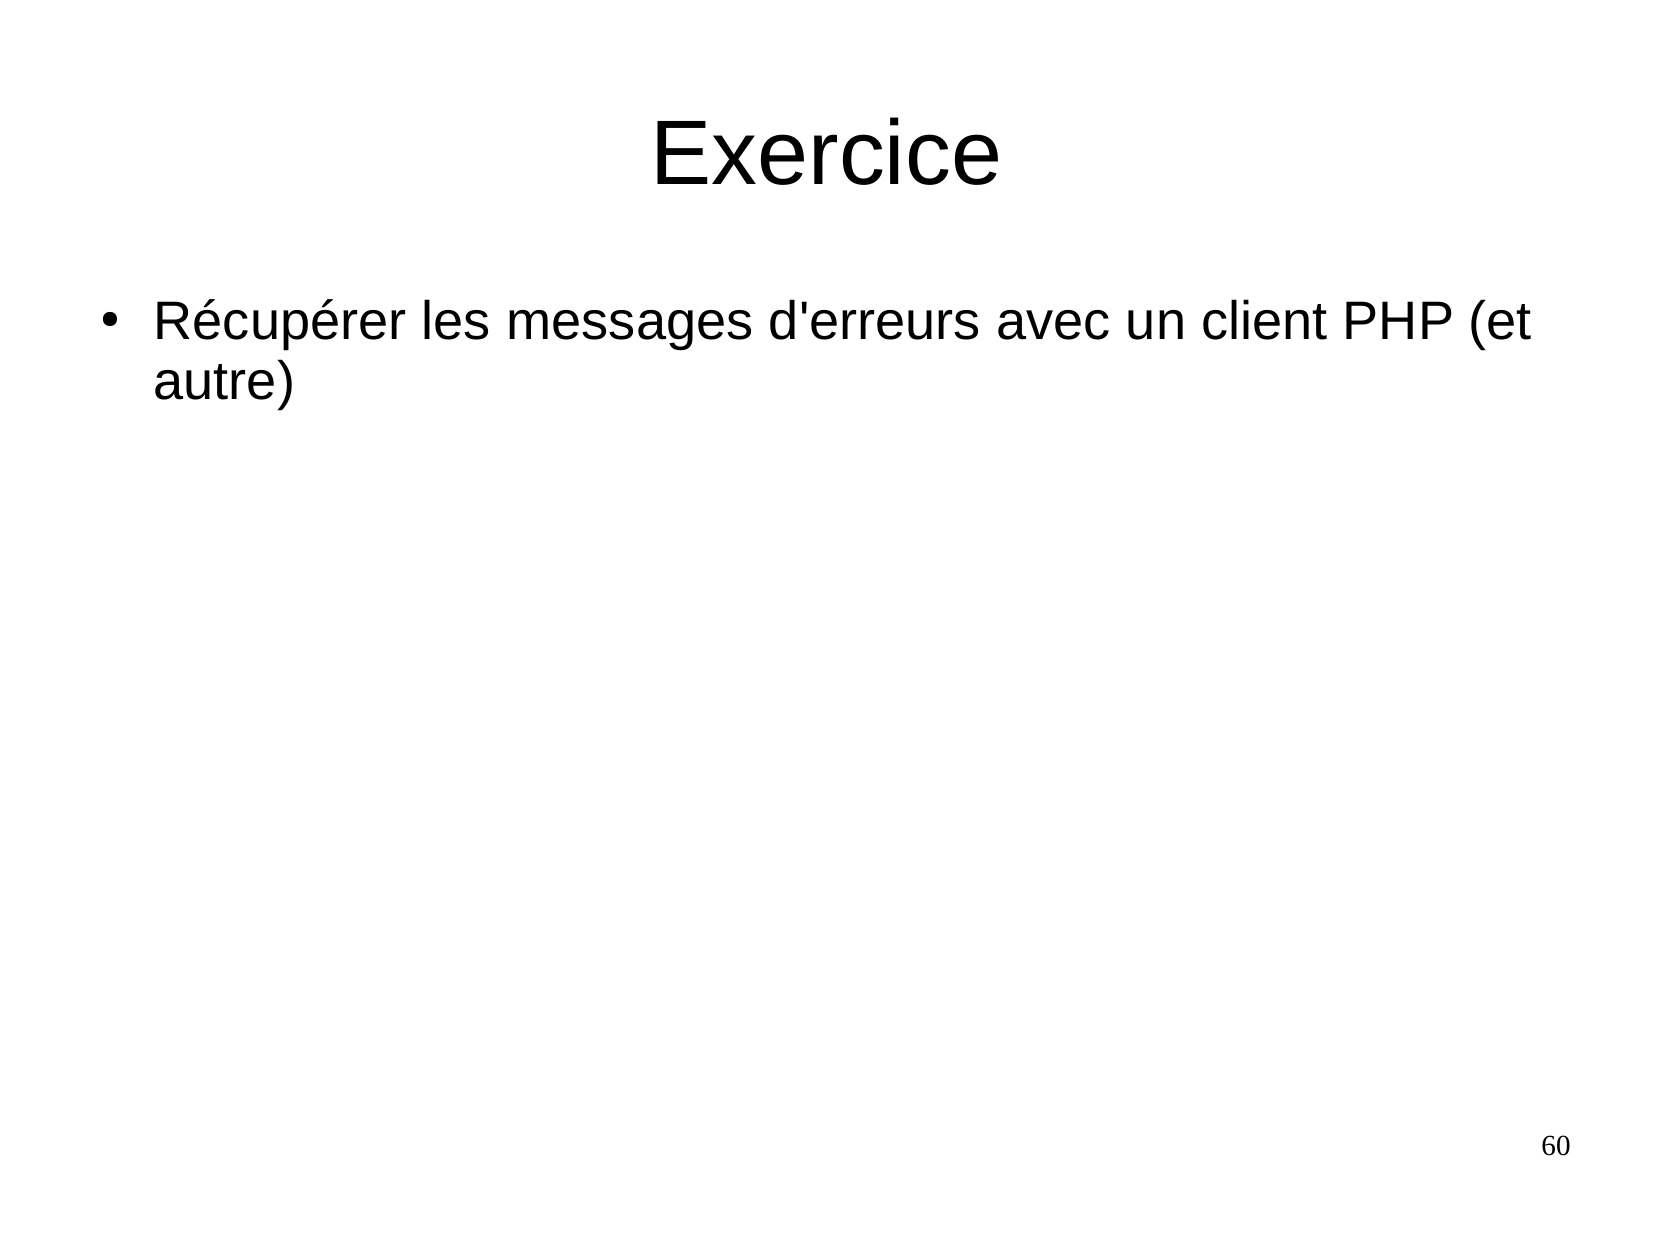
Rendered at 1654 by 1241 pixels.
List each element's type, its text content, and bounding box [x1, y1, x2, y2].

list Récupérer les messages d'erreurs avec un client PHP (et autre) [82, 290, 1571, 1094]
title Exercice [82, 56, 1571, 250]
